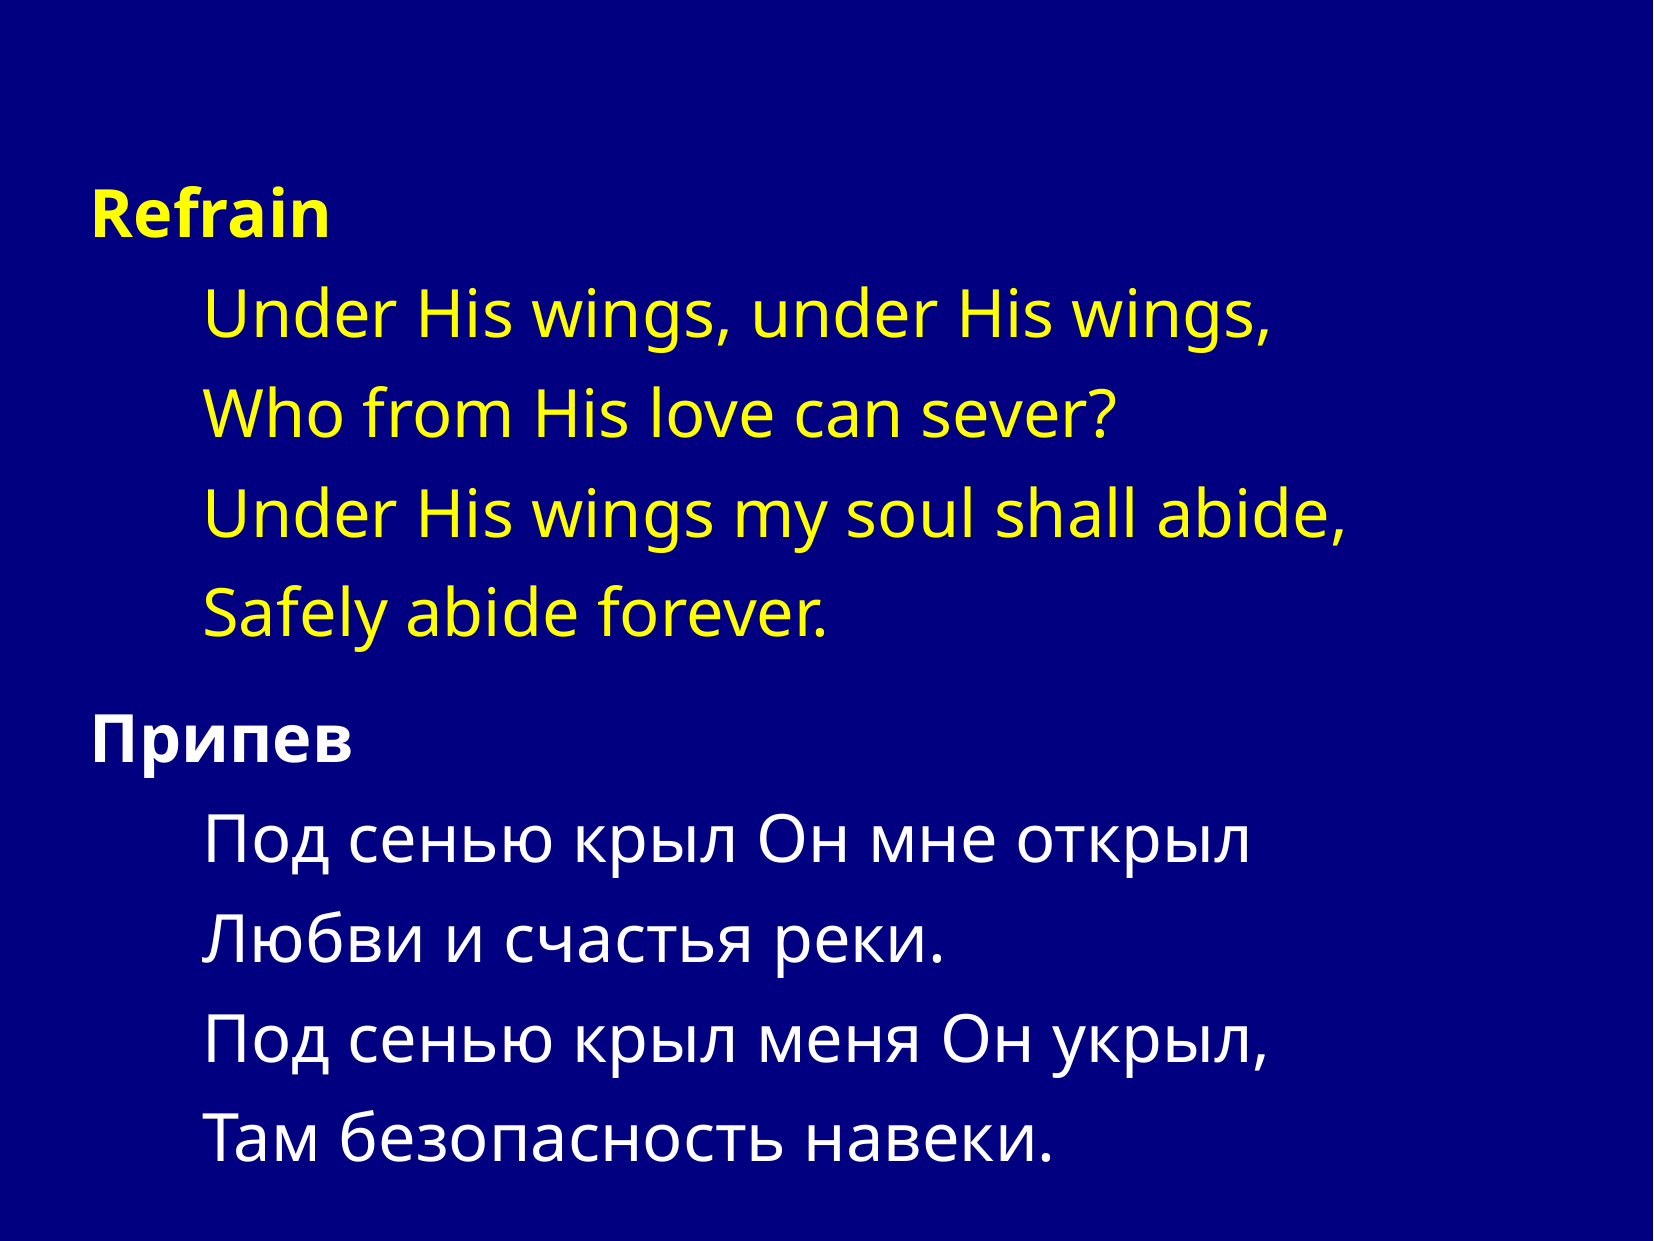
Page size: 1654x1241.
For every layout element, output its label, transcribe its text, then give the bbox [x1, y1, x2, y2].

text_box Припев Под сенью крыл Он мне открыл Любви и счастья реки. Под сенью крыл меня Он укрыл, Там безопасность навеки. [75, 675, 1653, 1163]
text_box Refrain Under His wings, under His wings, Who from His love can sever? Under His wings my soul shall abide, Safely abide forever. [75, 150, 1653, 638]
